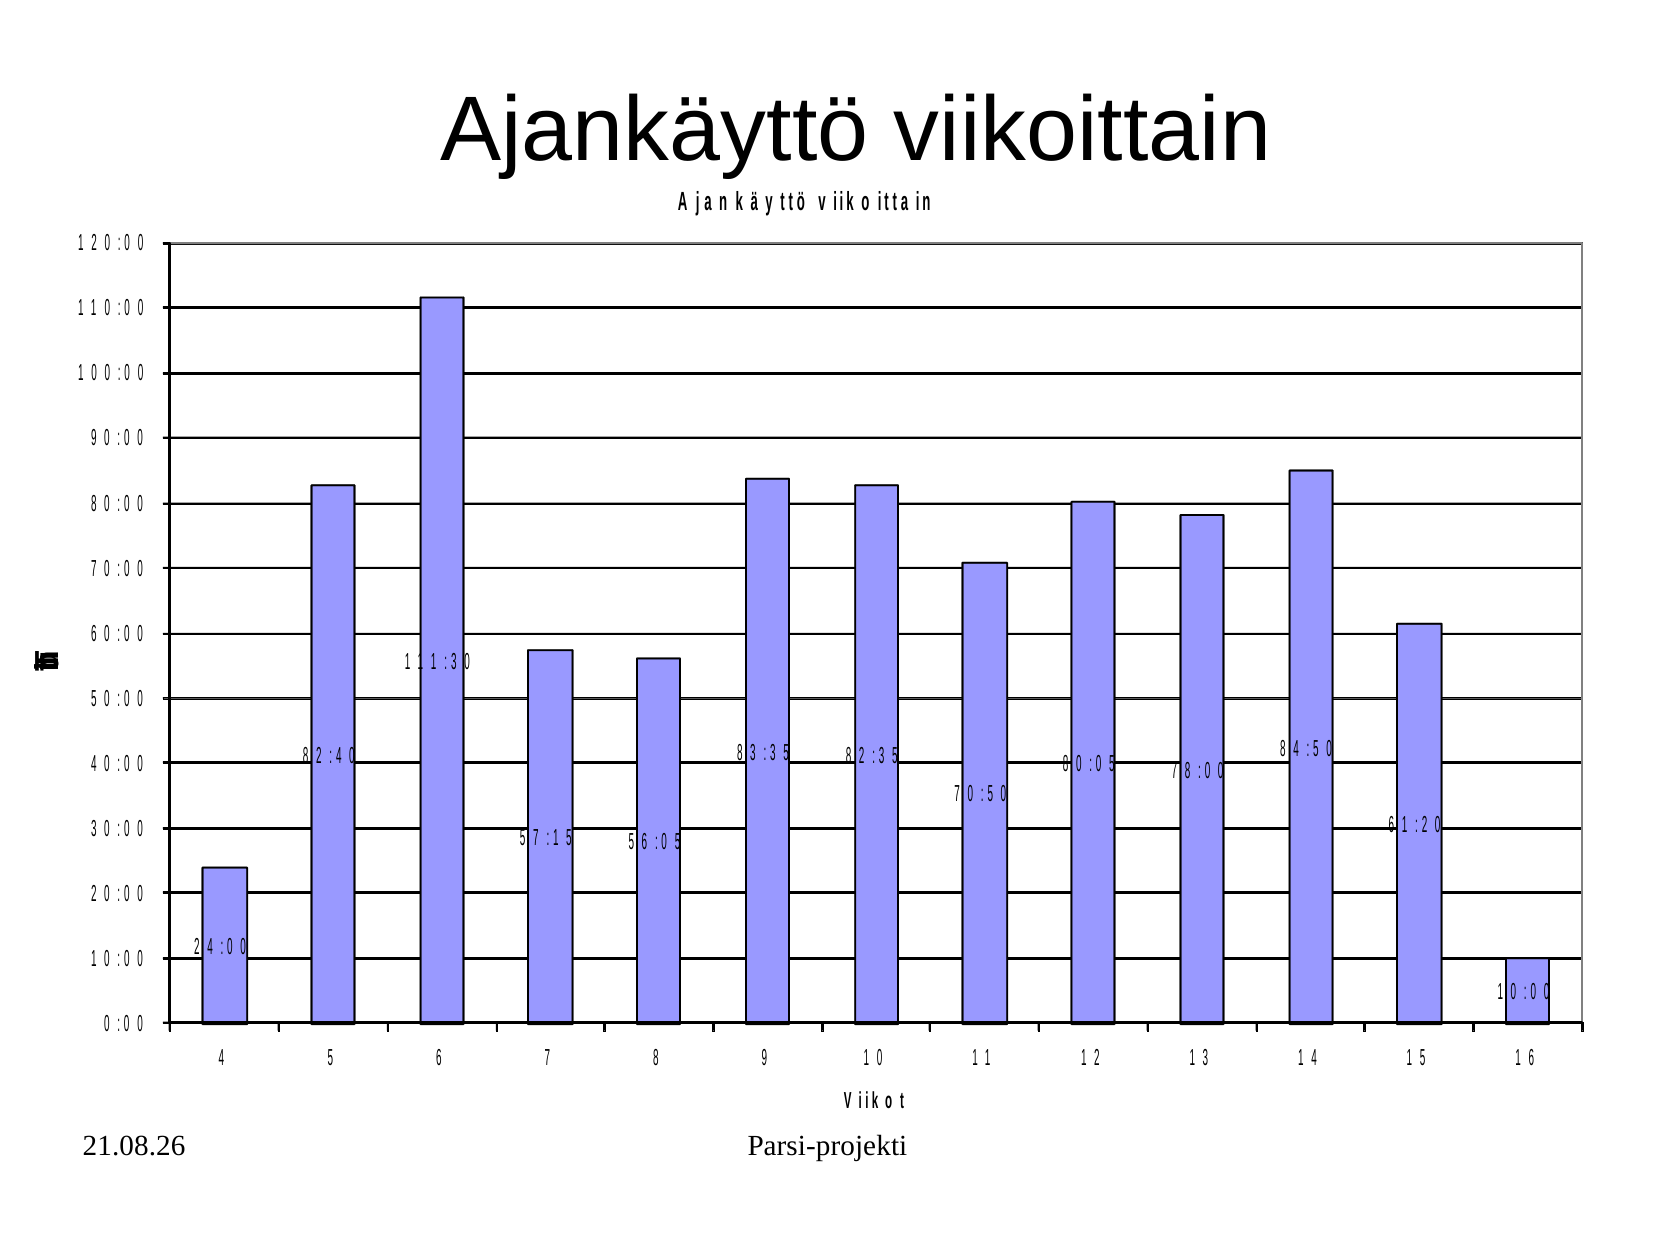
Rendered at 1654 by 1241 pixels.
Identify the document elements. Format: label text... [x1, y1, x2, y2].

title Ajankäyttö viikoittain [112, 32, 1601, 167]
picture [7, 167, 1607, 1142]
